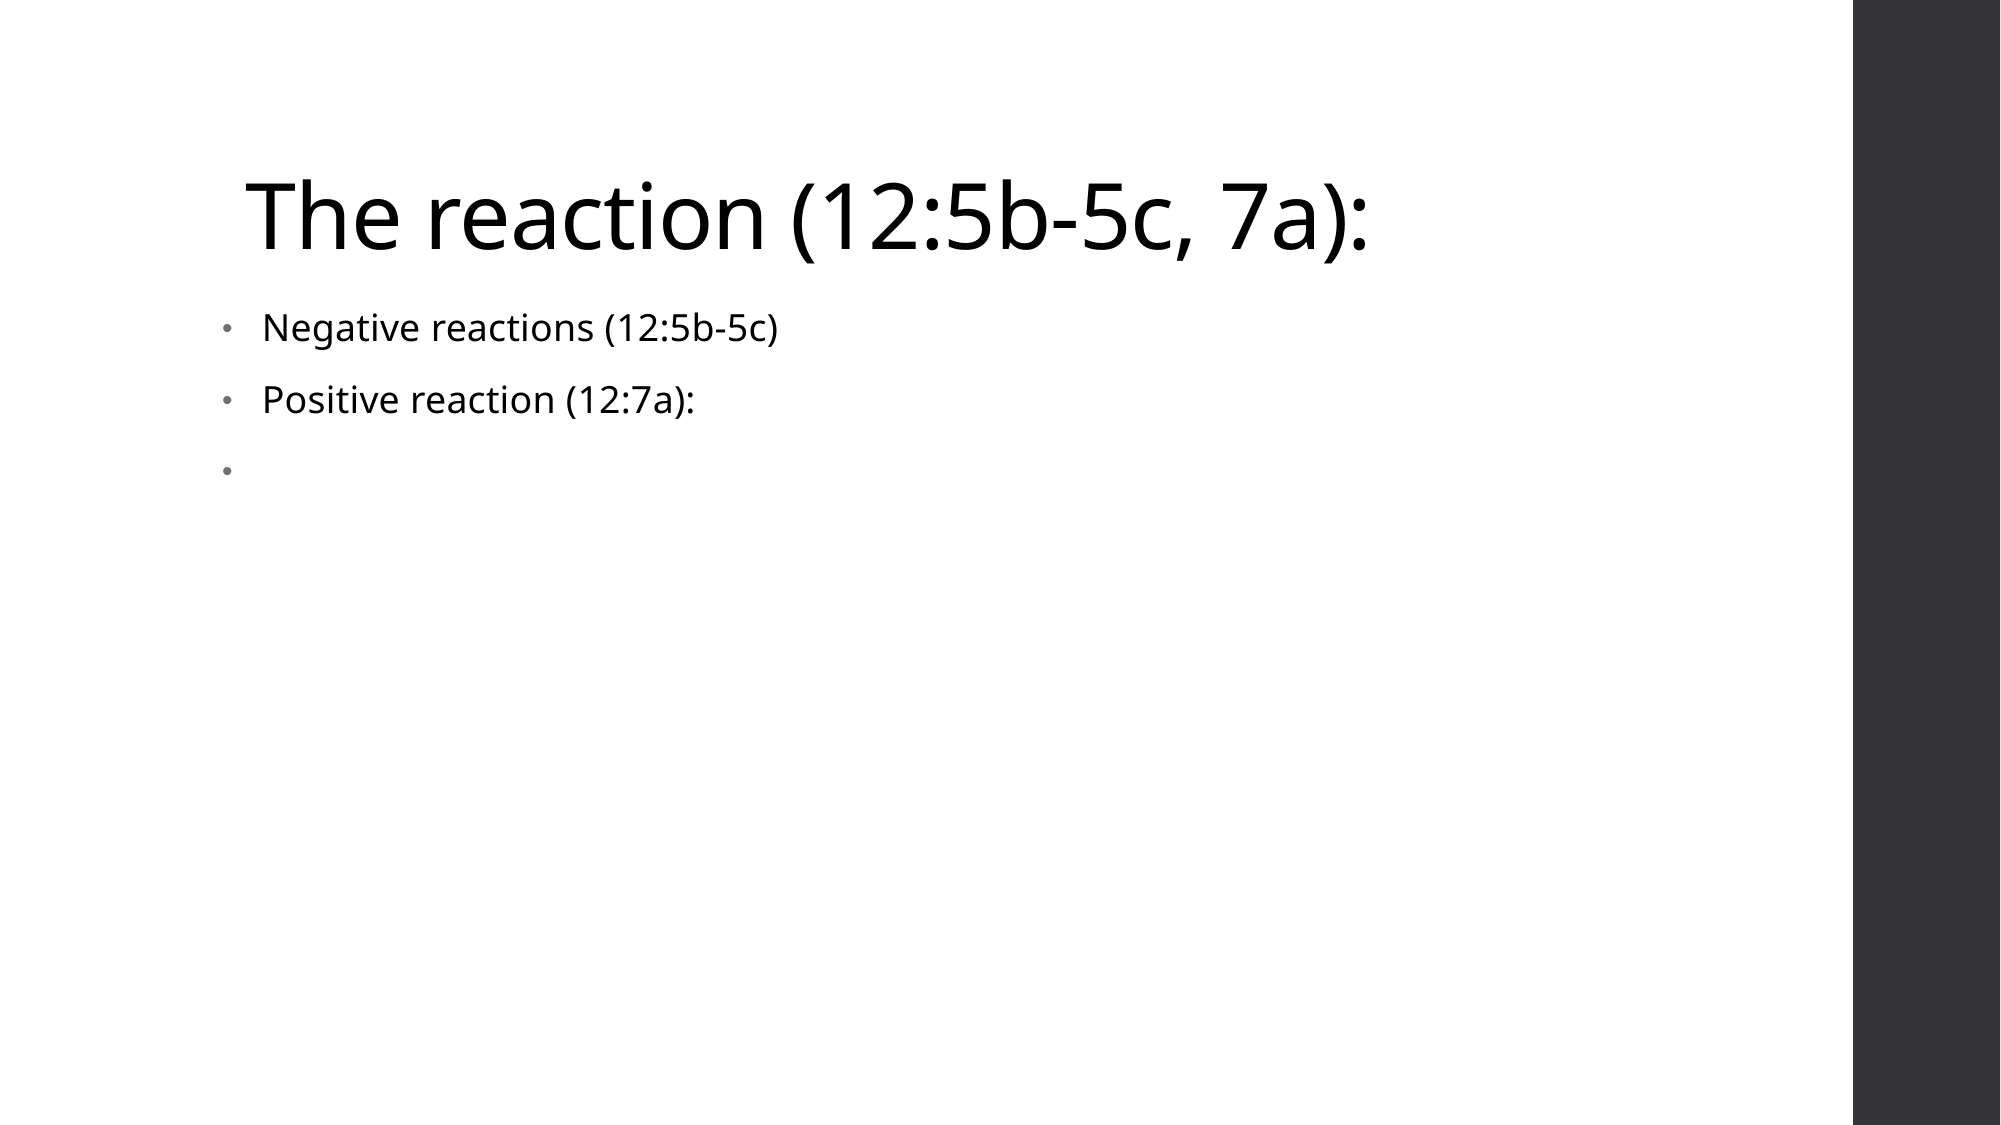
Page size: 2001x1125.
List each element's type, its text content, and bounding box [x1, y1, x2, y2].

list Negative reactions (12:5b-5c) Positive reaction (12:7a): [206, 299, 1617, 1014]
title The reaction (12:5b-5c, 7a): [206, 60, 1797, 278]
